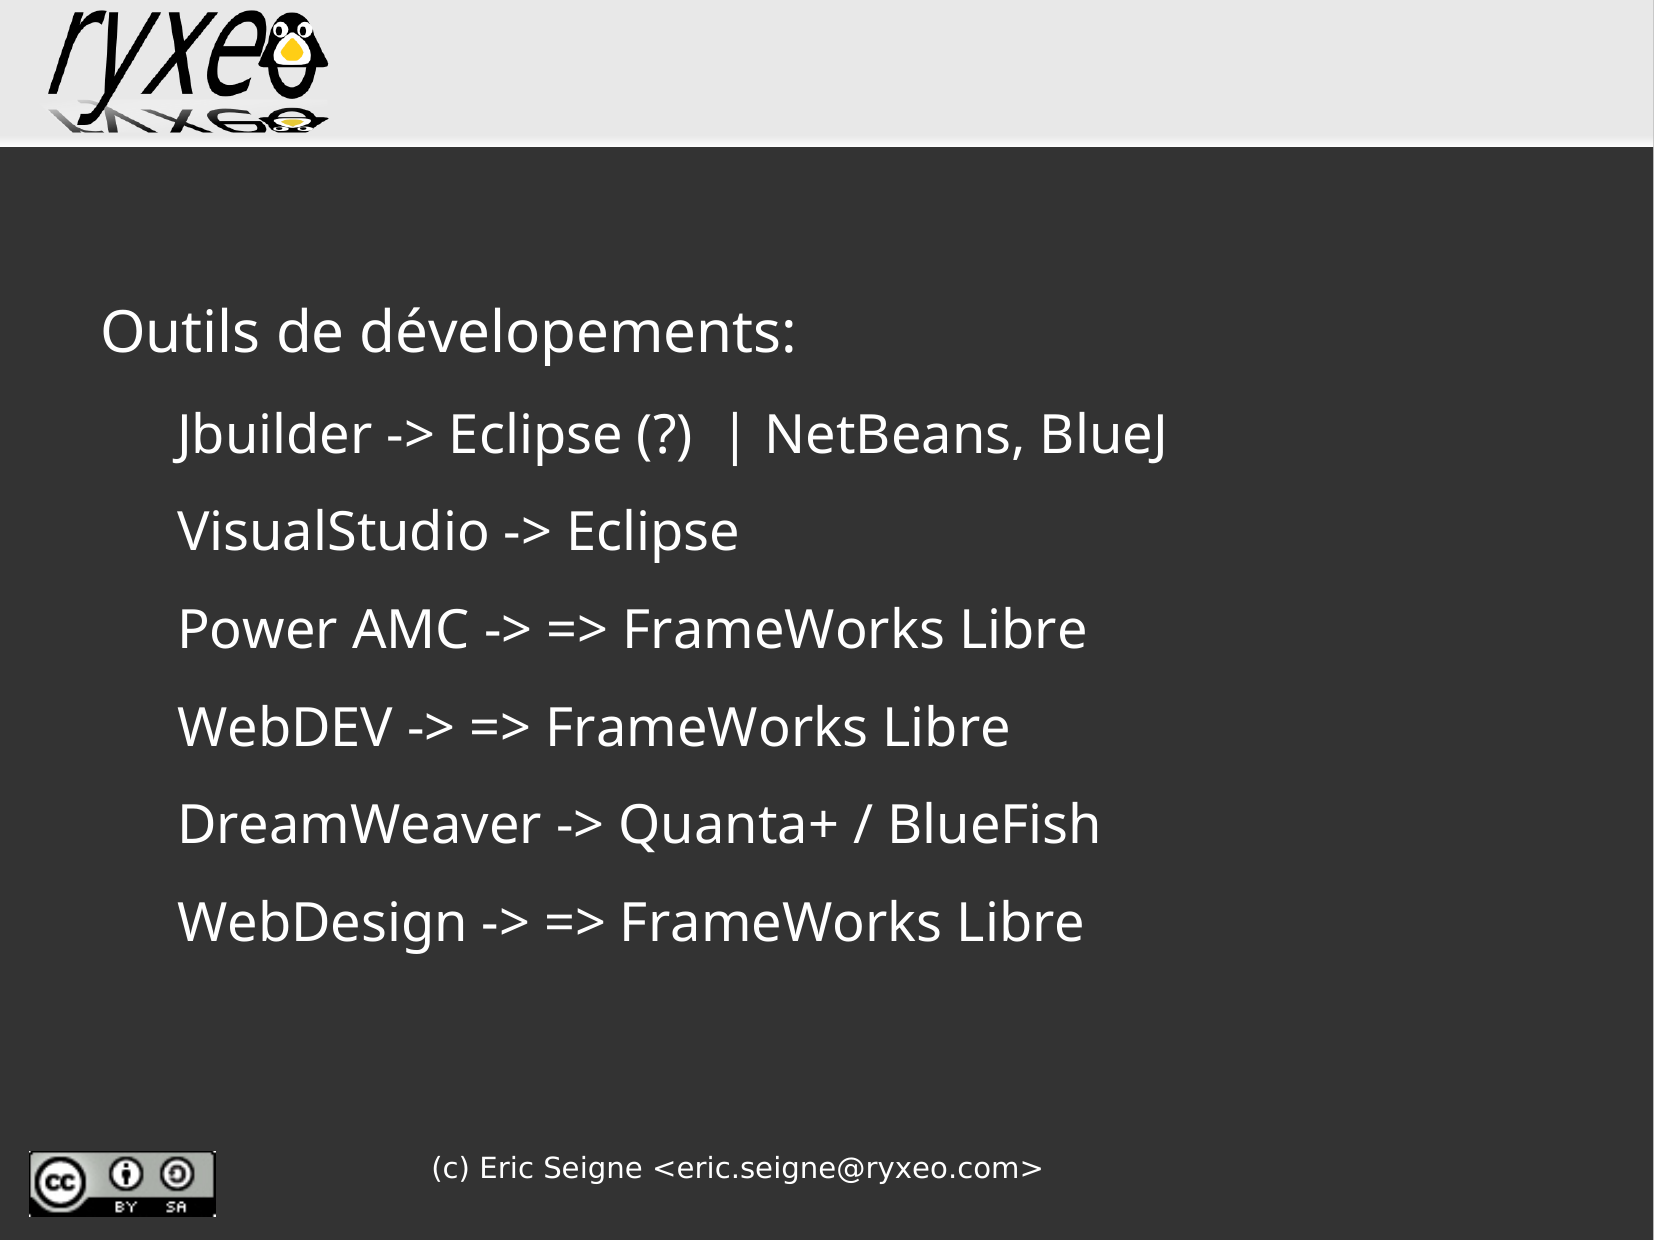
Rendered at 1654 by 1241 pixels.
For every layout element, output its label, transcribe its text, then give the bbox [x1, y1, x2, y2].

picture [0, 0, 1654, 147]
list Outils de dévelopements: Jbuilder -> Eclipse (?) | NetBeans, BlueJ VisualStudio -> Eclipse Power AMC -> => FrameWorks Libre WebDEV -> => FrameWorks Libre DreamWeaver -> Quanta+ / BlueFish WebDesign -> => FrameWorks Libre [82, 290, 1571, 1109]
picture [29, 1151, 216, 1217]
